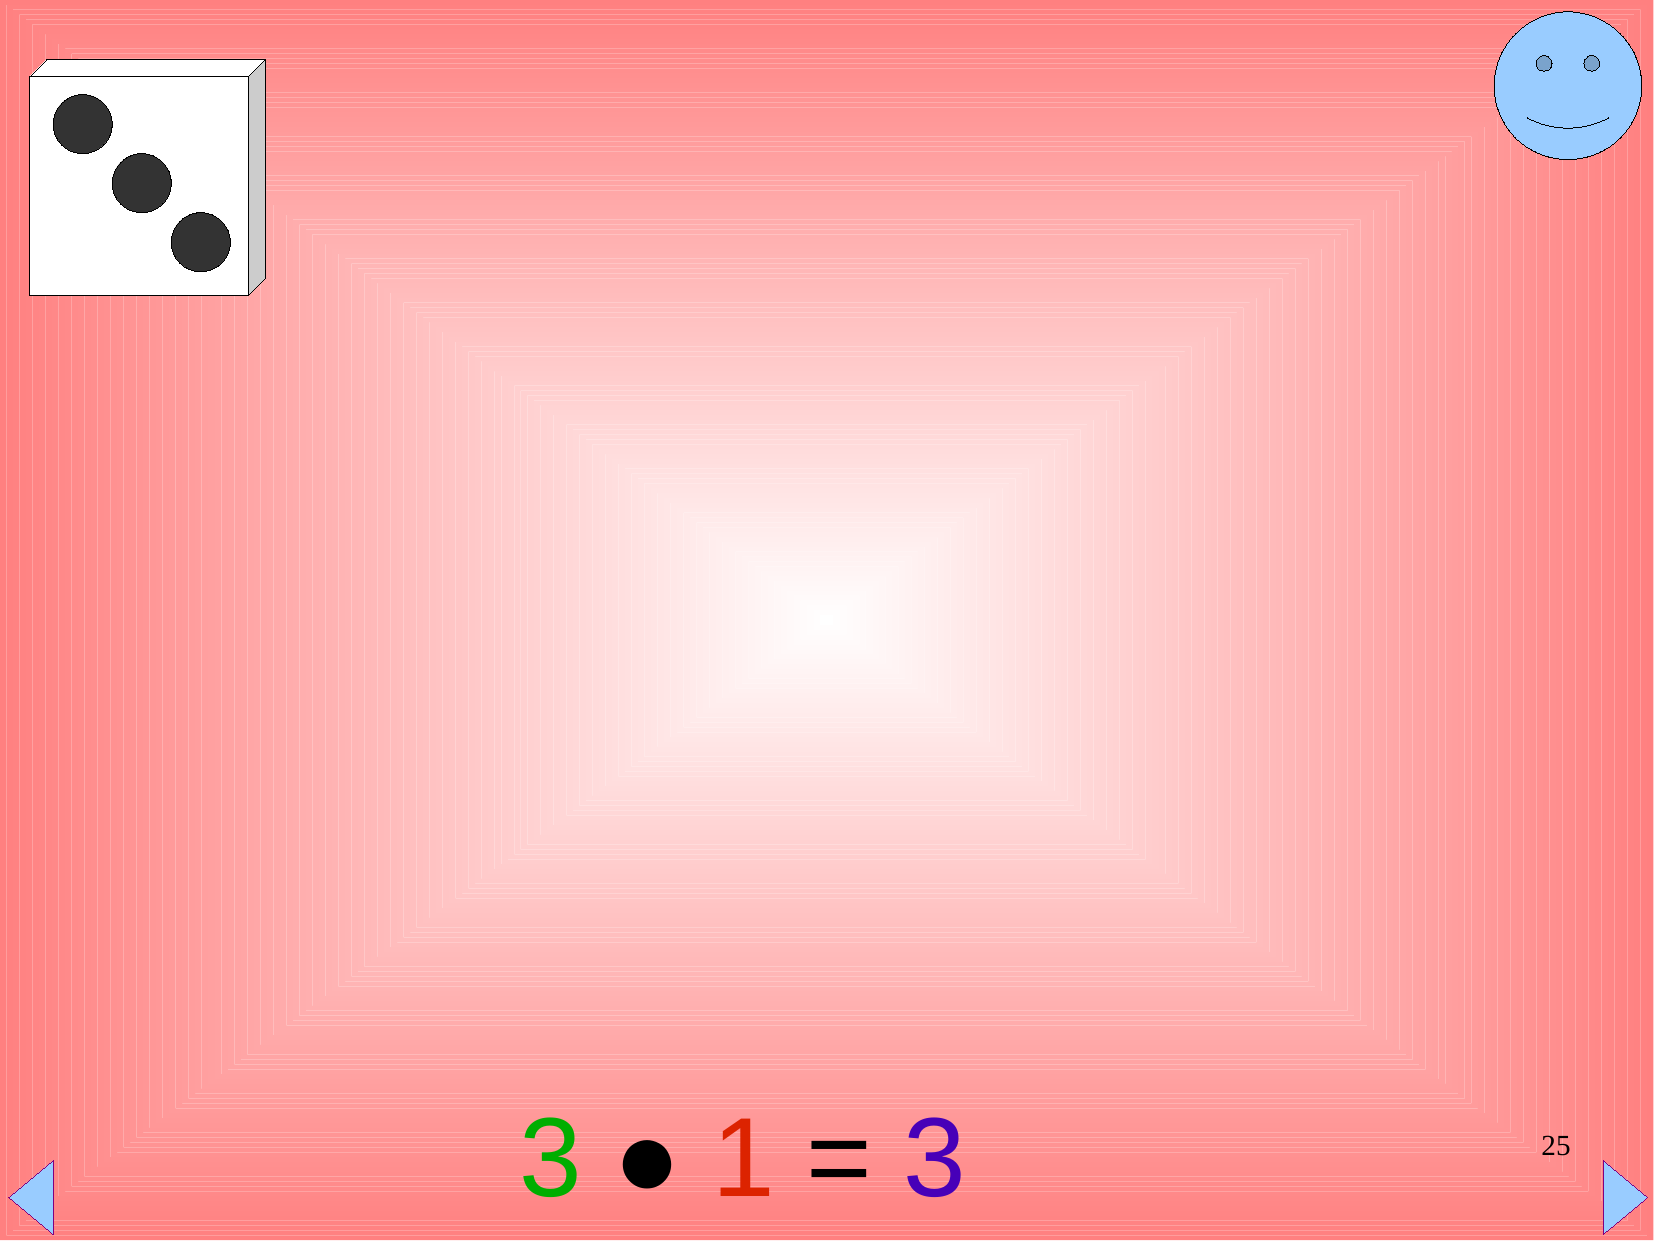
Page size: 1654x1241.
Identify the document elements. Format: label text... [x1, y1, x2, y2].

text_box [1603, 1160, 1648, 1235]
text_box [29, 59, 266, 296]
text_box [8, 1160, 54, 1235]
text_box 3 ● 1 = 3 [504, 1086, 1149, 1228]
text_box [1494, 11, 1642, 160]
